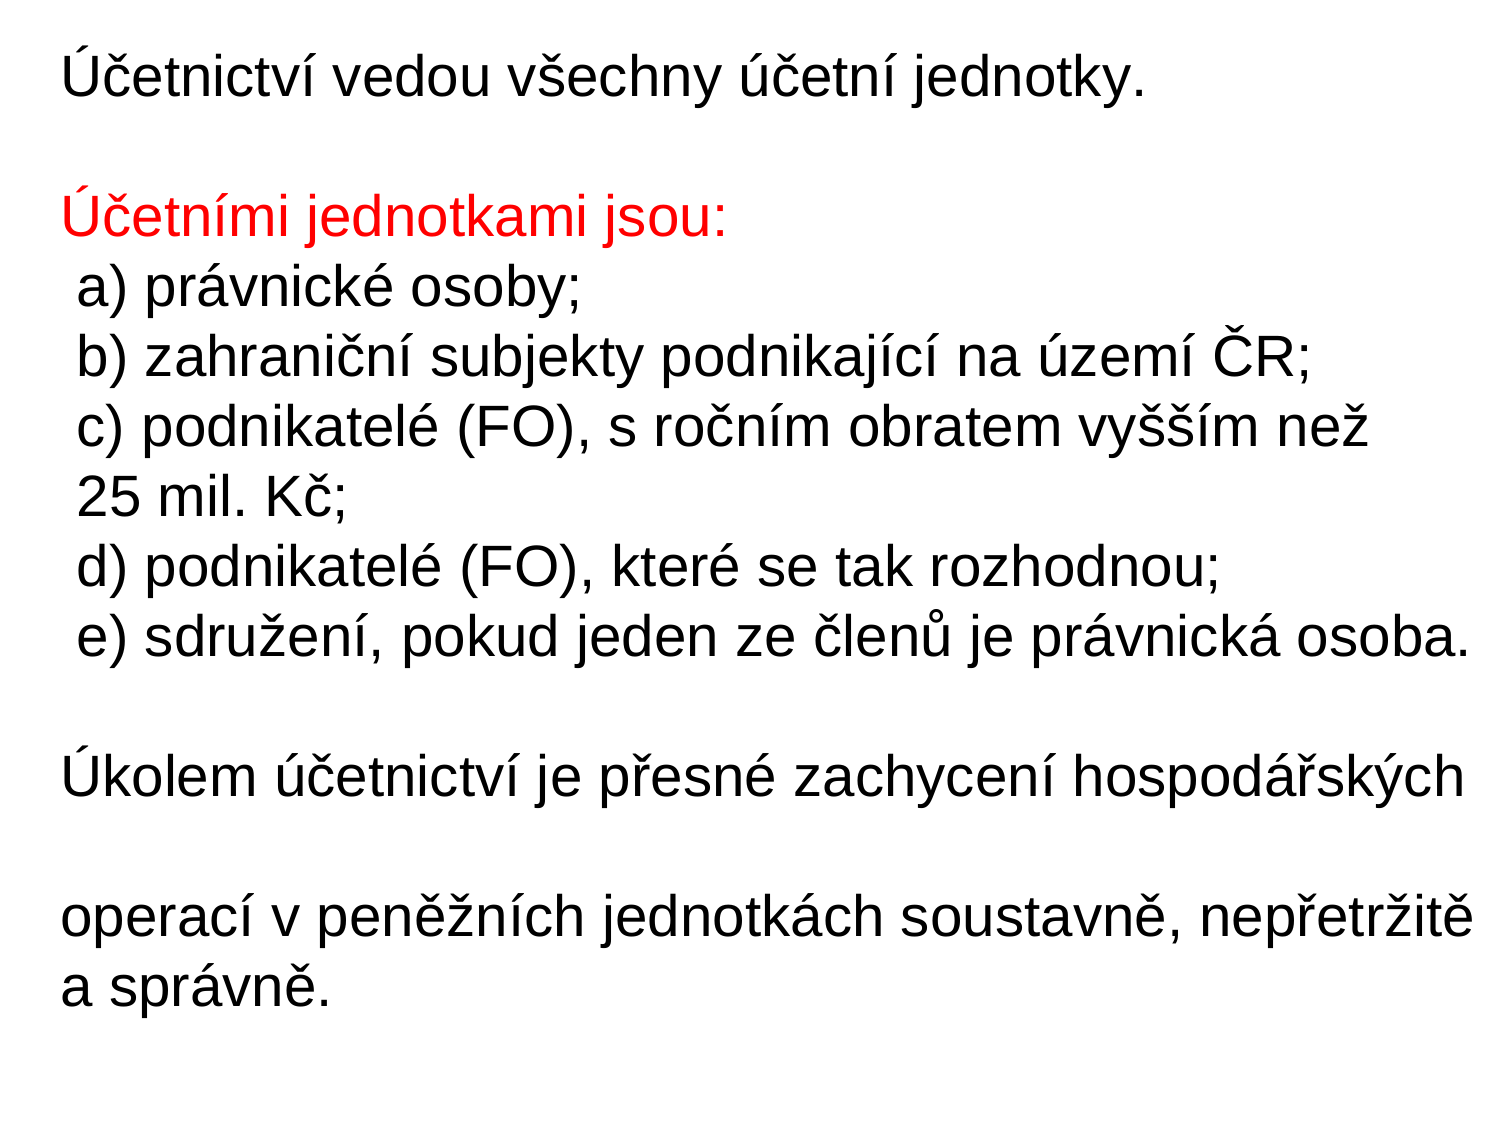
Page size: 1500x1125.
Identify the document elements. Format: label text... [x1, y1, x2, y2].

text_box Účetnictví vedou všechny účetní jednotky. Účetními jednotkami jsou: a) právnické osoby; b) zahraniční subjekty podnikající na území ČR; c) podnikatelé (FO), s ročním obratem vyšším než 25 mil. Kč; d) podnikatelé (FO), které se tak rozhodnou; e) sdružení, pokud jeden ze členů je právnická osoba. Úkolem účetnictví je přesné zachycení hospodářských operací v peněžních jednotkách soustavně, nepřetržitě a správně. [29, 30, 1500, 1125]
